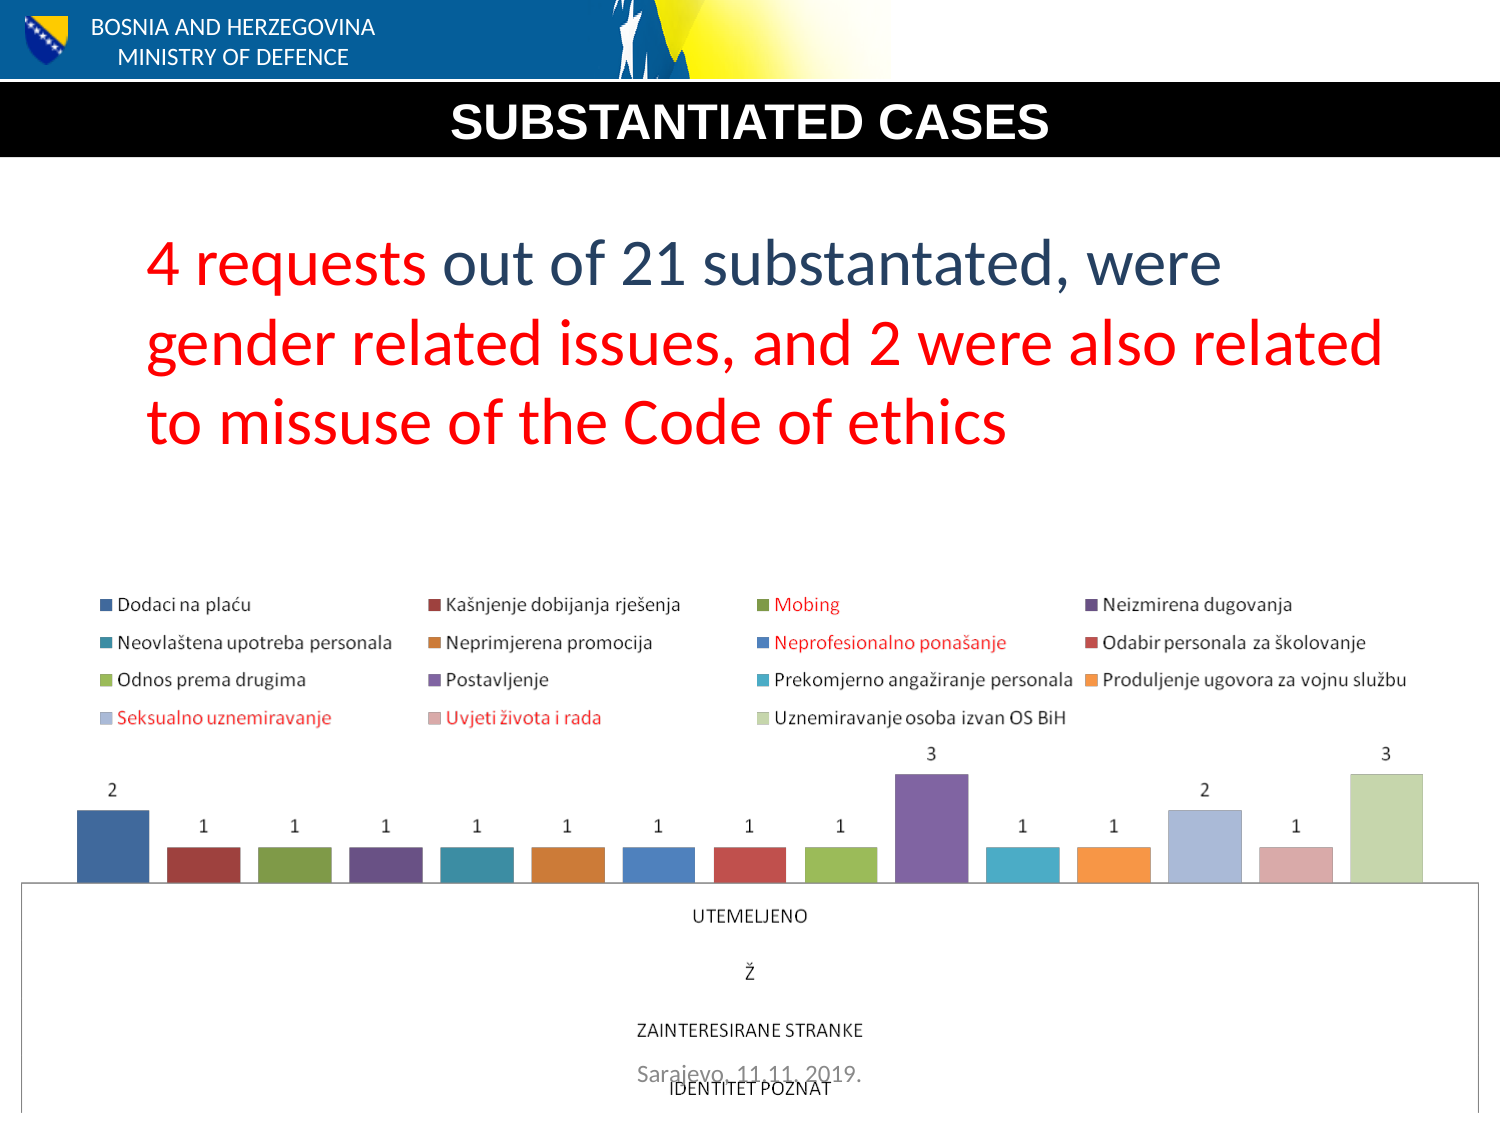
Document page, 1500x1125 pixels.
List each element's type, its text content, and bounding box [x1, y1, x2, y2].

picture [0, 0, 1500, 79]
text_box Sarajevo, 11.11. 2019. [512, 1042, 988, 1103]
title SUBSTANTIATED CASES [0, 82, 1500, 158]
picture [0, 573, 1500, 1124]
list 4 requests out of 21 substantated, were gender related issues, and 2 were also related to missuse of the Code of ethics [75, 210, 1426, 573]
